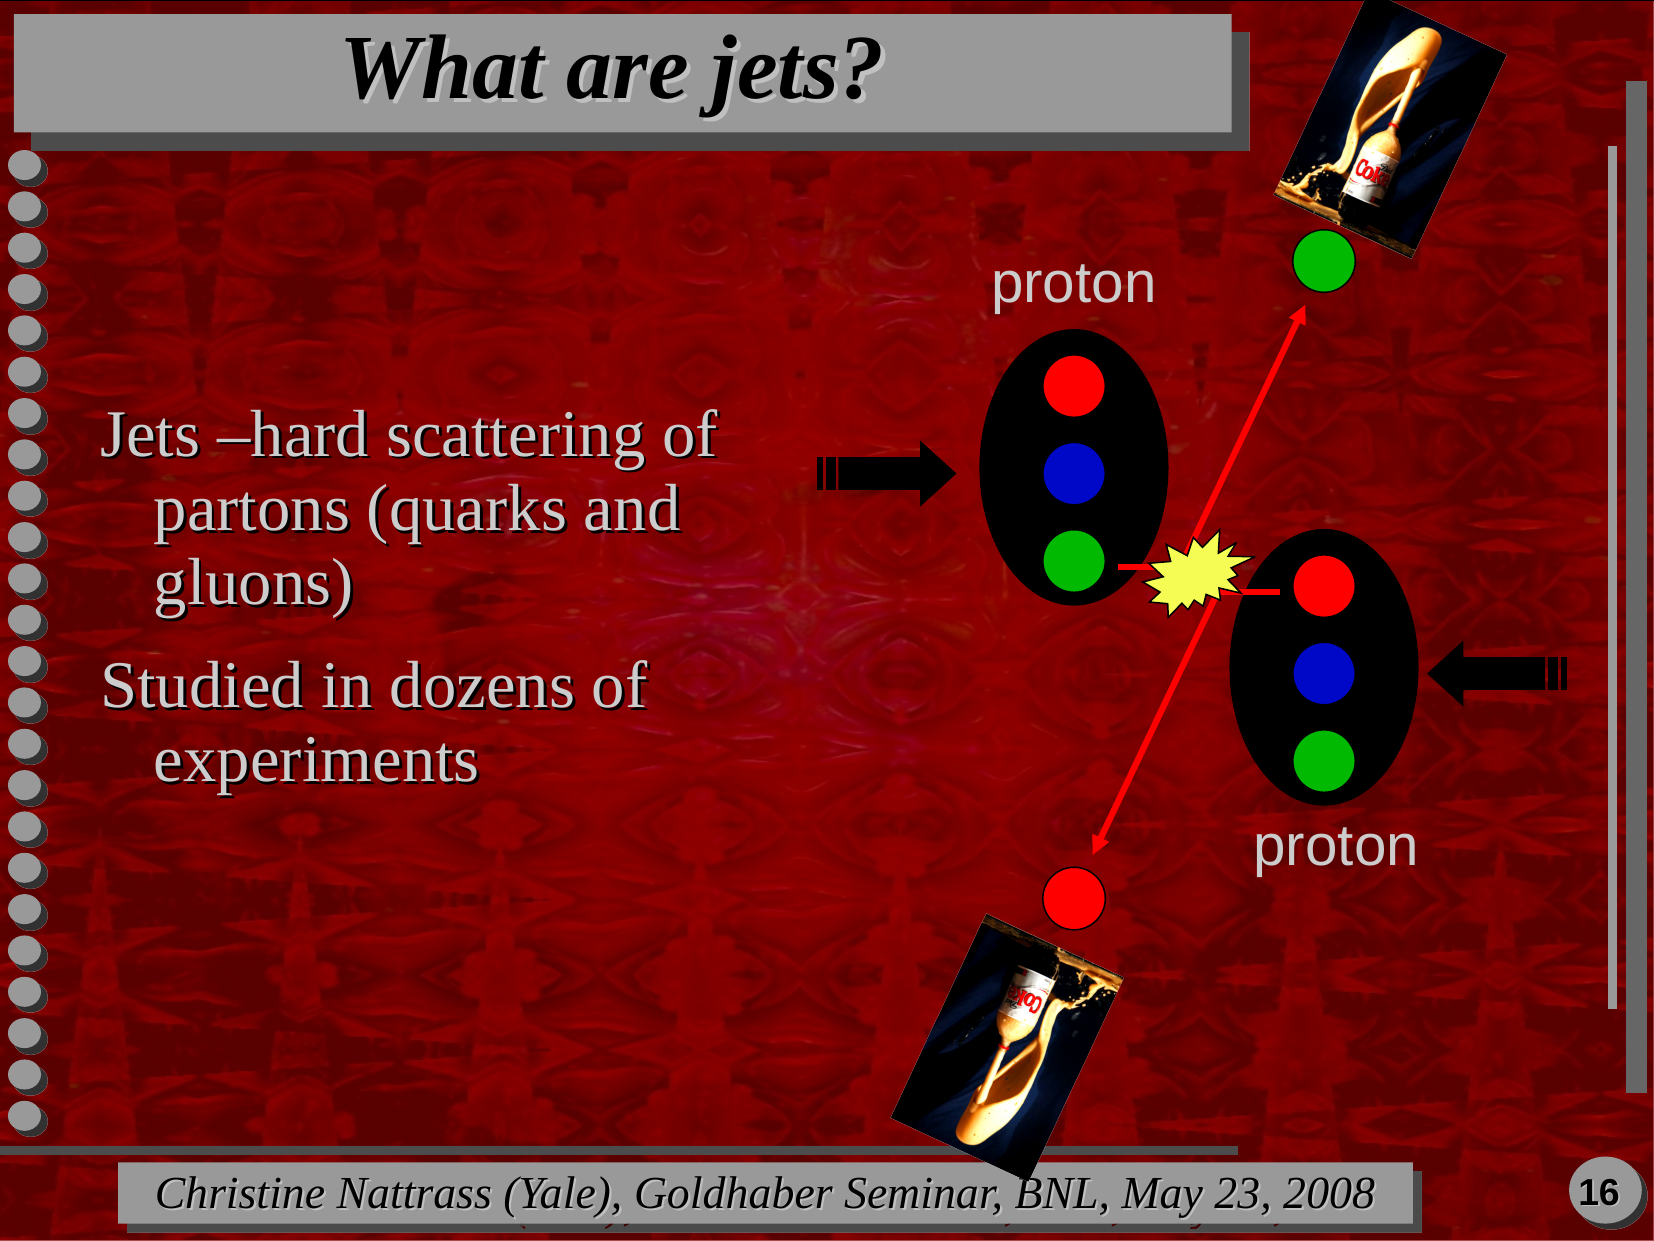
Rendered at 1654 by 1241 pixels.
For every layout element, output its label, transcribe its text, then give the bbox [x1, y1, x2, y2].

text_box proton [976, 242, 1172, 323]
title What are jets? [0, 0, 1232, 152]
text_box [818, 458, 822, 489]
picture [890, 913, 1124, 1182]
text_box proton [1238, 804, 1435, 886]
text_box [839, 442, 956, 505]
list Jets –hard scattering of partons (quarks and gluons) Studied in dozens of experiments [82, 396, 788, 826]
picture [1273, 0, 1507, 259]
text_box [1562, 658, 1566, 689]
text_box [826, 458, 835, 489]
text_box [1142, 529, 1256, 618]
text_box [1549, 658, 1557, 689]
text_box [1428, 642, 1545, 705]
text_box [1042, 867, 1106, 930]
text_box [1292, 229, 1356, 293]
text_box [980, 329, 1168, 605]
text_box [1230, 529, 1418, 804]
